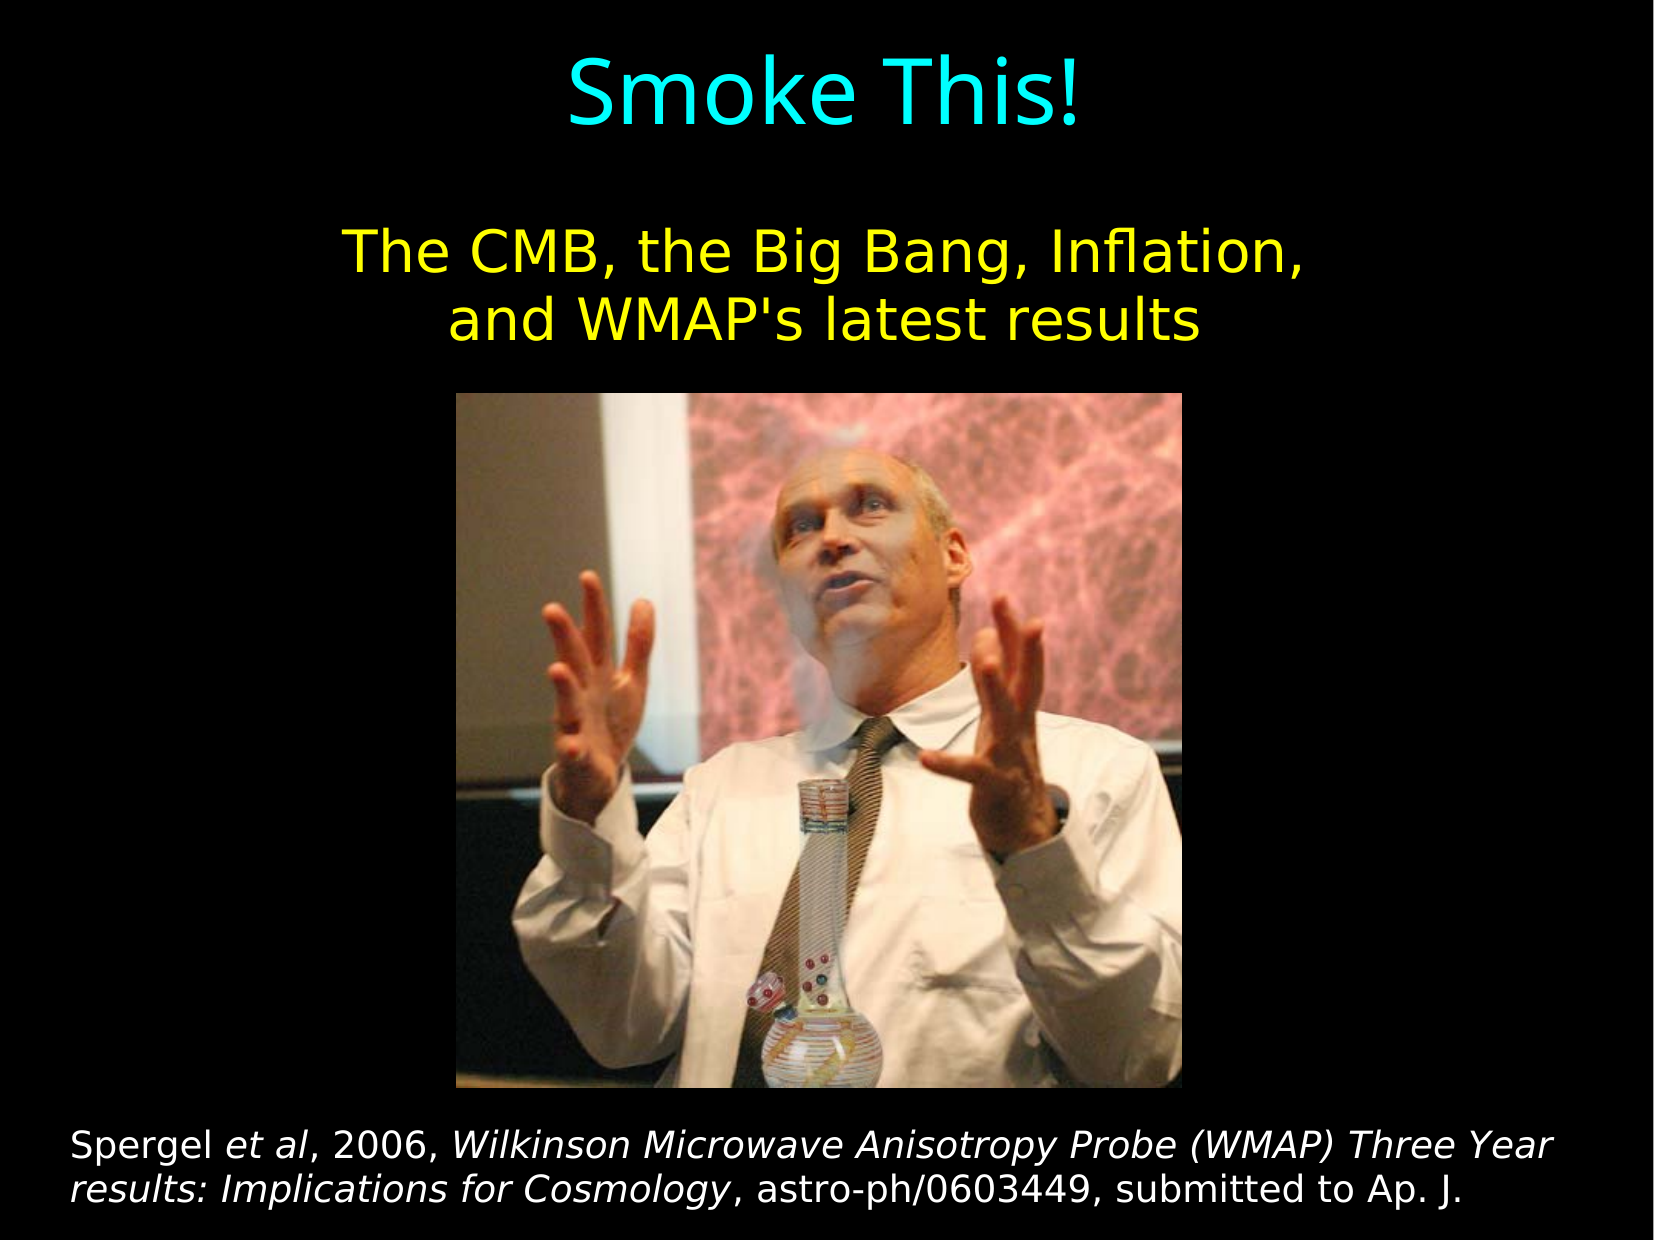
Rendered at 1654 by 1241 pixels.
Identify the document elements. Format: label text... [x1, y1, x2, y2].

text_box Smoke This! The CMB, the Big Bang, Inflation, and WMAP's latest results [327, 18, 1326, 359]
picture [456, 393, 1182, 1088]
text_box Spergel et al, 2006, Wilkinson Microwave Anisotropy Probe (WMAP) Three Year results: Implications for Cosmology, astro-ph/0603449, submitted to Ap. J. [55, 1116, 1599, 1219]
